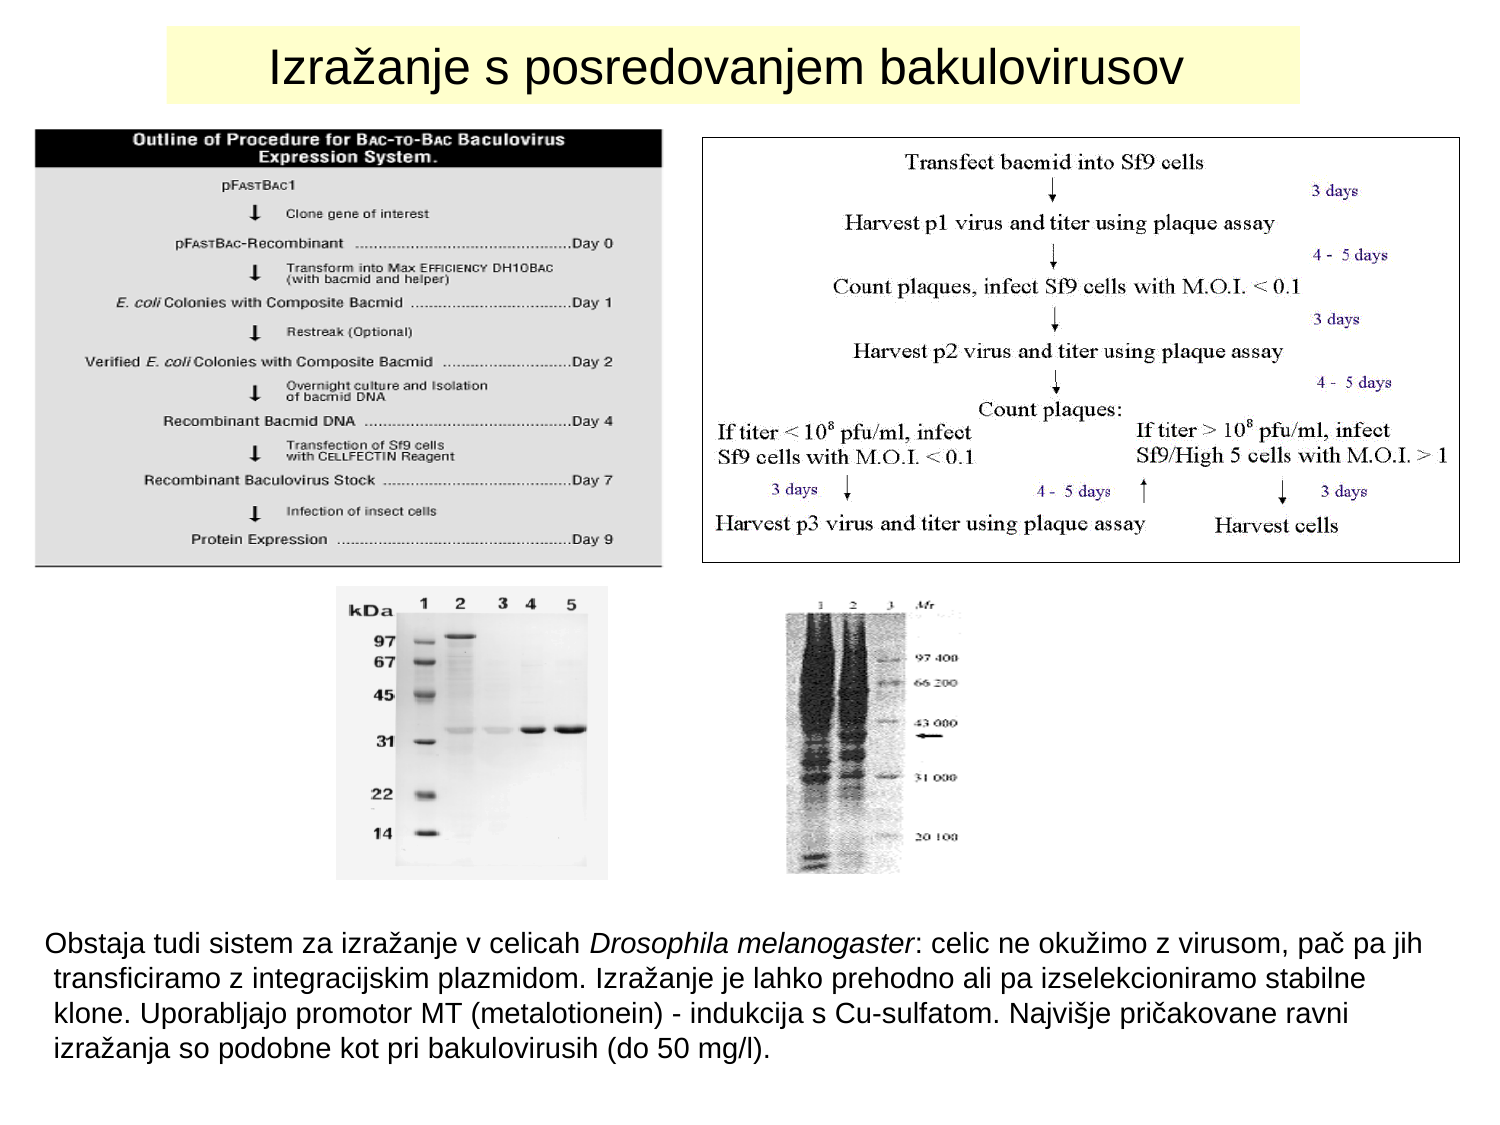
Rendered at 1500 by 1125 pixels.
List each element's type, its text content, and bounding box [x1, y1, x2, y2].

title Izražanje s posredovanjem bakulovirusov [166, 26, 1300, 104]
picture [702, 137, 1459, 563]
picture [785, 597, 963, 874]
picture [29, 125, 670, 570]
list Obstaja tudi sistem za izražanje v celicah Drosophila melanogaster: celic ne okužimo z virusom, pač pa jih transficiramo z integracijskim plazmidom. Izražanje je lahko prehodno ali pa izselekcioniramo stabilne klone. Uporabljajo promotor MT (metalotionein) - indukcija s Cu-sulfatom. Najvišje pričakovane ravni izražanja so podobne kot pri bakulovirusih (do 50 mg/l). [29, 916, 1467, 1094]
picture [336, 586, 608, 880]
